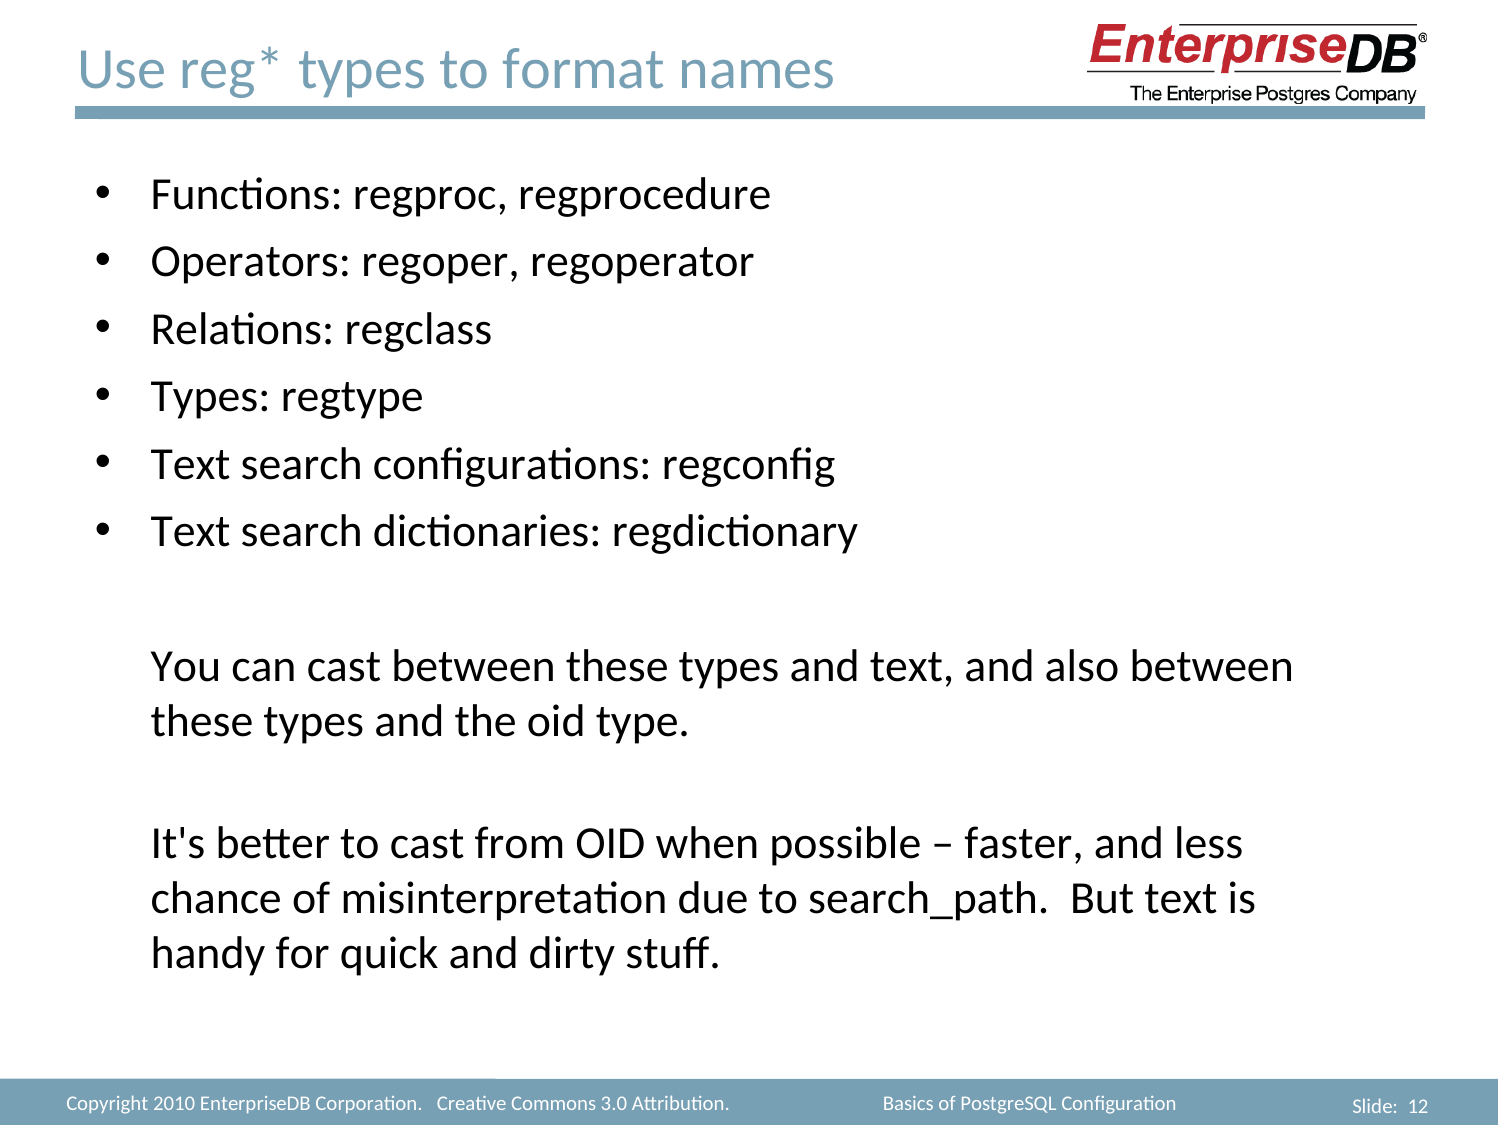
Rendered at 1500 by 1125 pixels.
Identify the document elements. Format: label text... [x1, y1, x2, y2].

title Use reg* types to format names [62, 4, 1088, 126]
list Functions: regproc, regprocedure Operators: regoper, regoperator Relations: regclass Types: regtype Text search configurations: regconfig Text search dictionaries: regdictionary You can cast between these types and text, and also between these types and the oid type. It's better to cast from OID when possible – faster, and less chance of misinterpretation due to search_path. But text is handy for quick and dirty stuff. [79, 155, 1384, 1051]
picture [1088, 24, 1427, 104]
